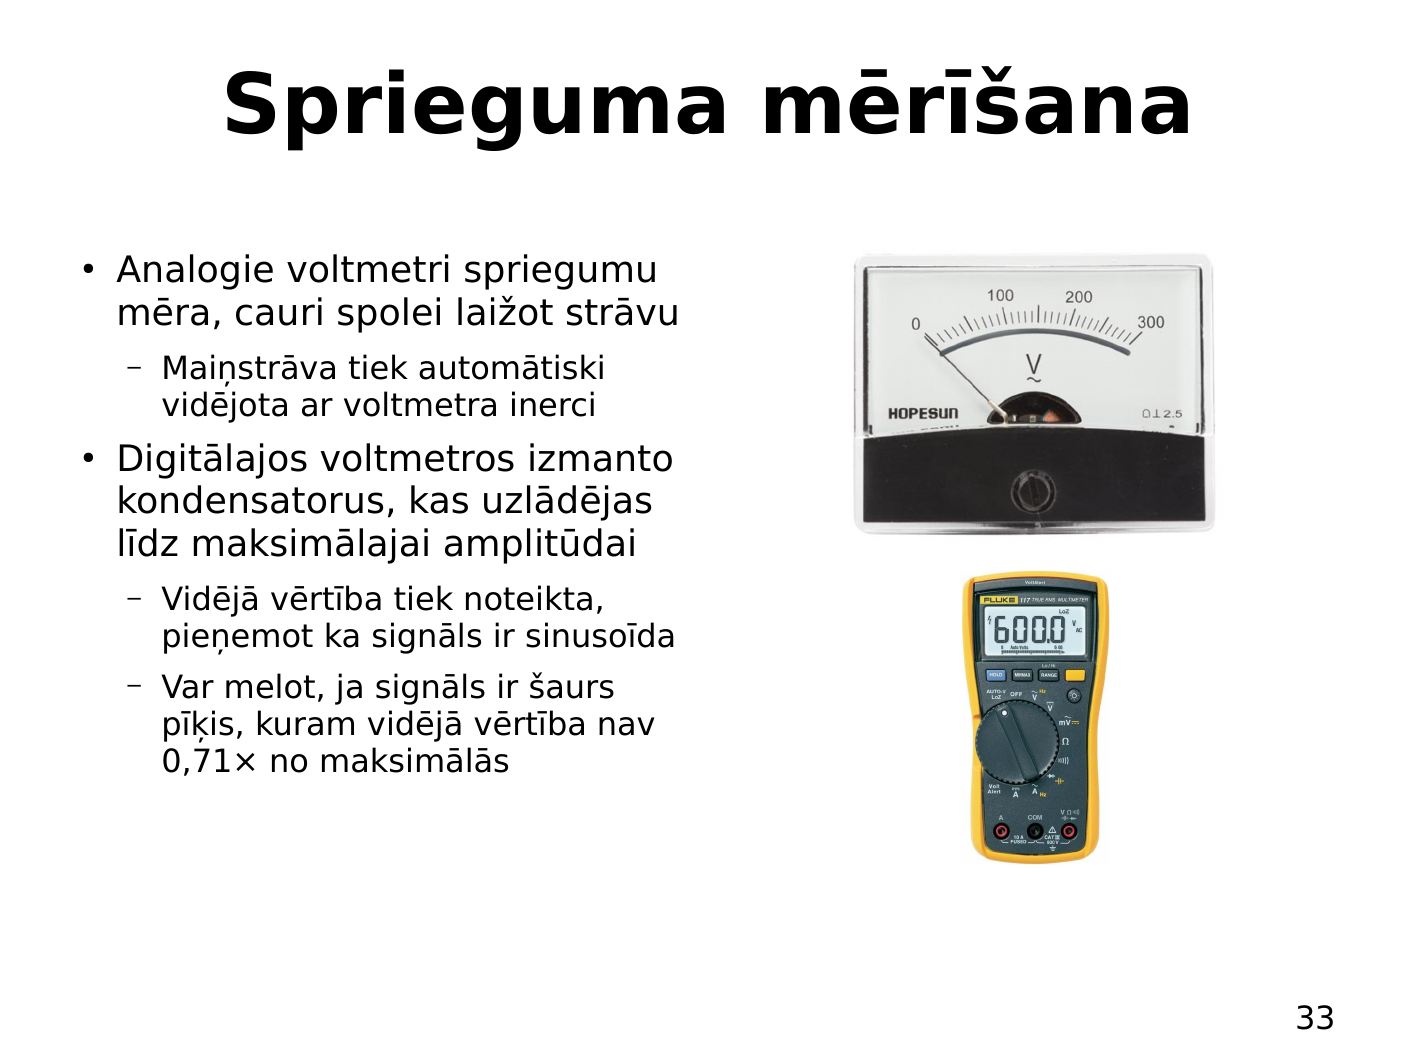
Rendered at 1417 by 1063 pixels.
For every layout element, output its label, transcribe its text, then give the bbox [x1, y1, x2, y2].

list Analogie voltmetri spriegumu mēra, cauri spolei laižot strāvu Maiņstrāva tiek automātiski vidējota ar voltmetra inerci Digitālajos voltmetros izmanto kondensatorus, kas uzlādējas līdz maksimālajai amplitūdai Vidējā vērtība tiek noteikta, pieņemot ka signāls ir sinusoīda Var melot, ja signāls ir šaurs pīķis, kuram vidējā vērtība nav 0,71× no maksimālās [70, 248, 693, 865]
picture [847, 248, 1223, 543]
title Sprieguma mērīšana [70, 42, 1346, 168]
picture [961, 570, 1110, 865]
